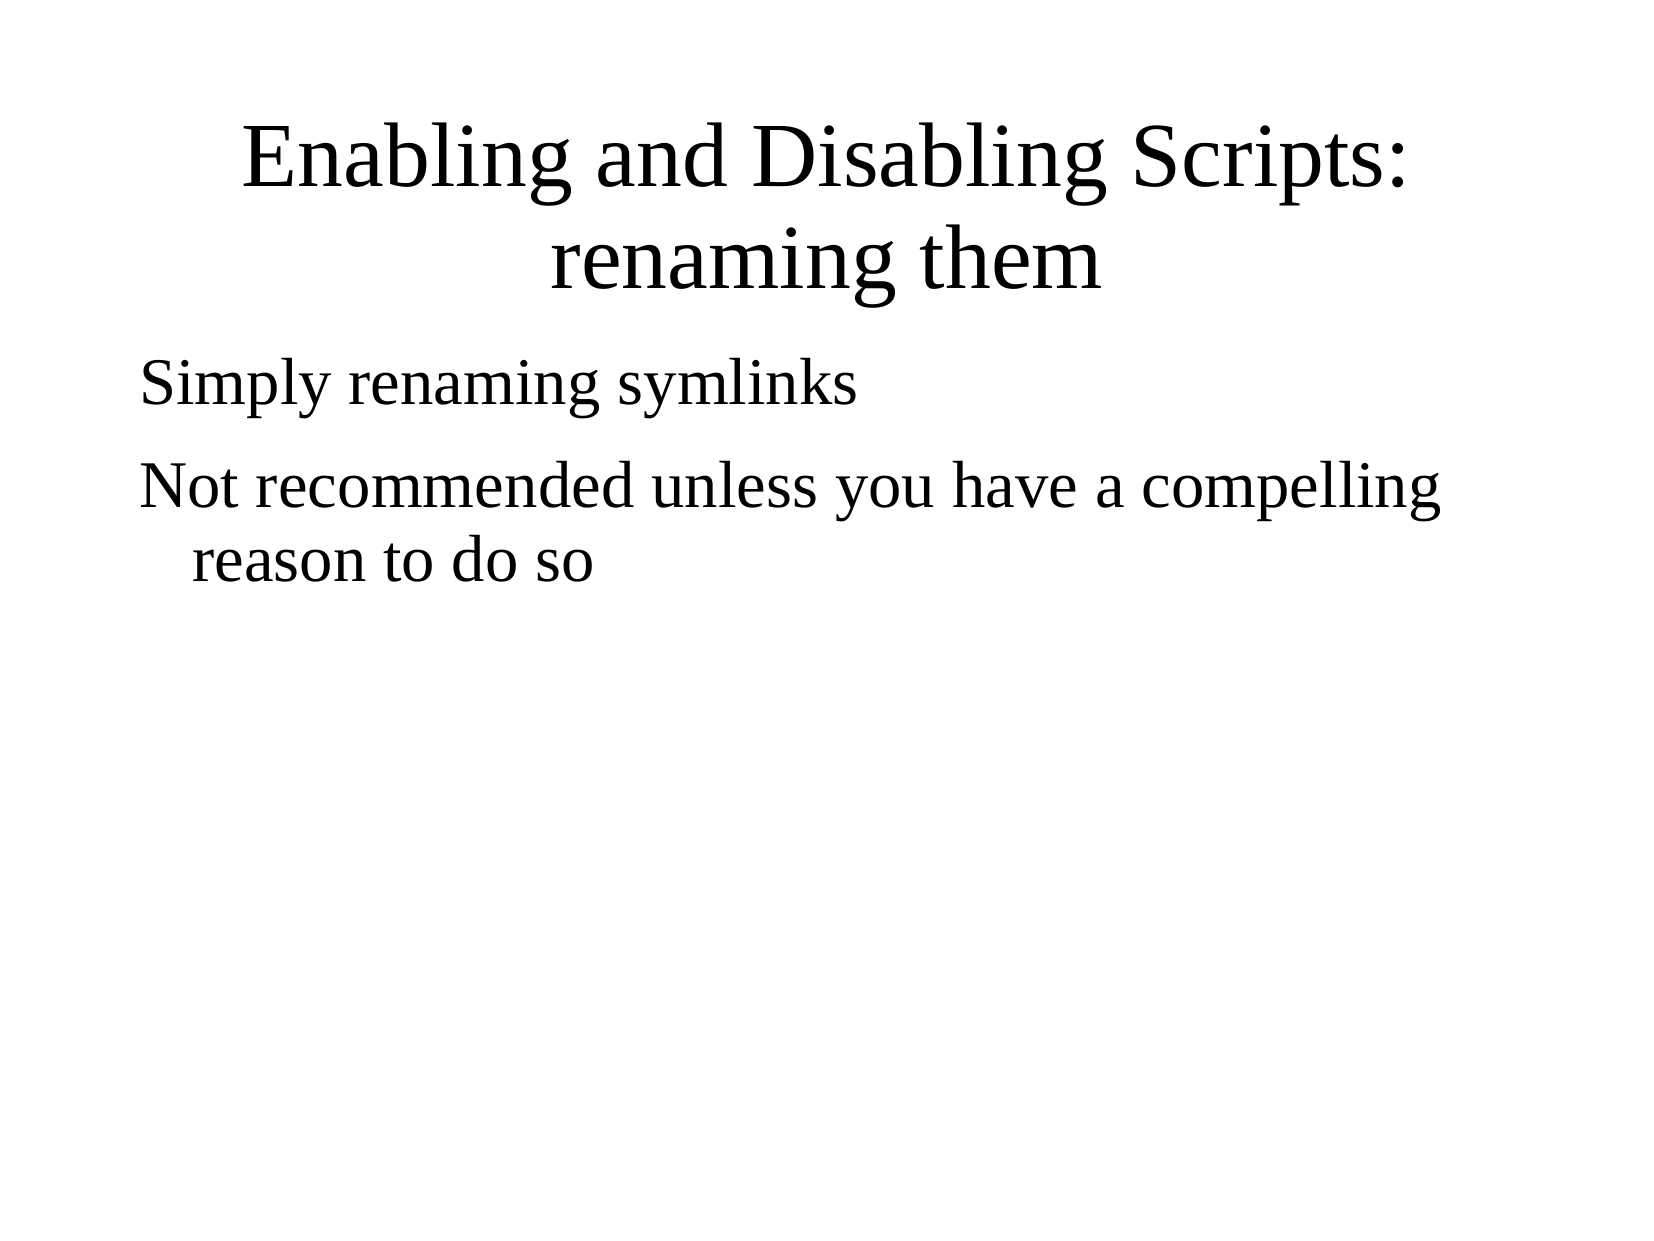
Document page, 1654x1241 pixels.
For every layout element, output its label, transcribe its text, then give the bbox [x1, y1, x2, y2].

title Enabling and Disabling Scripts: renaming them [121, 79, 1534, 334]
list Simply renaming symlinks Not recommended unless you have a compelling reason to do so [121, 344, 1534, 1127]
